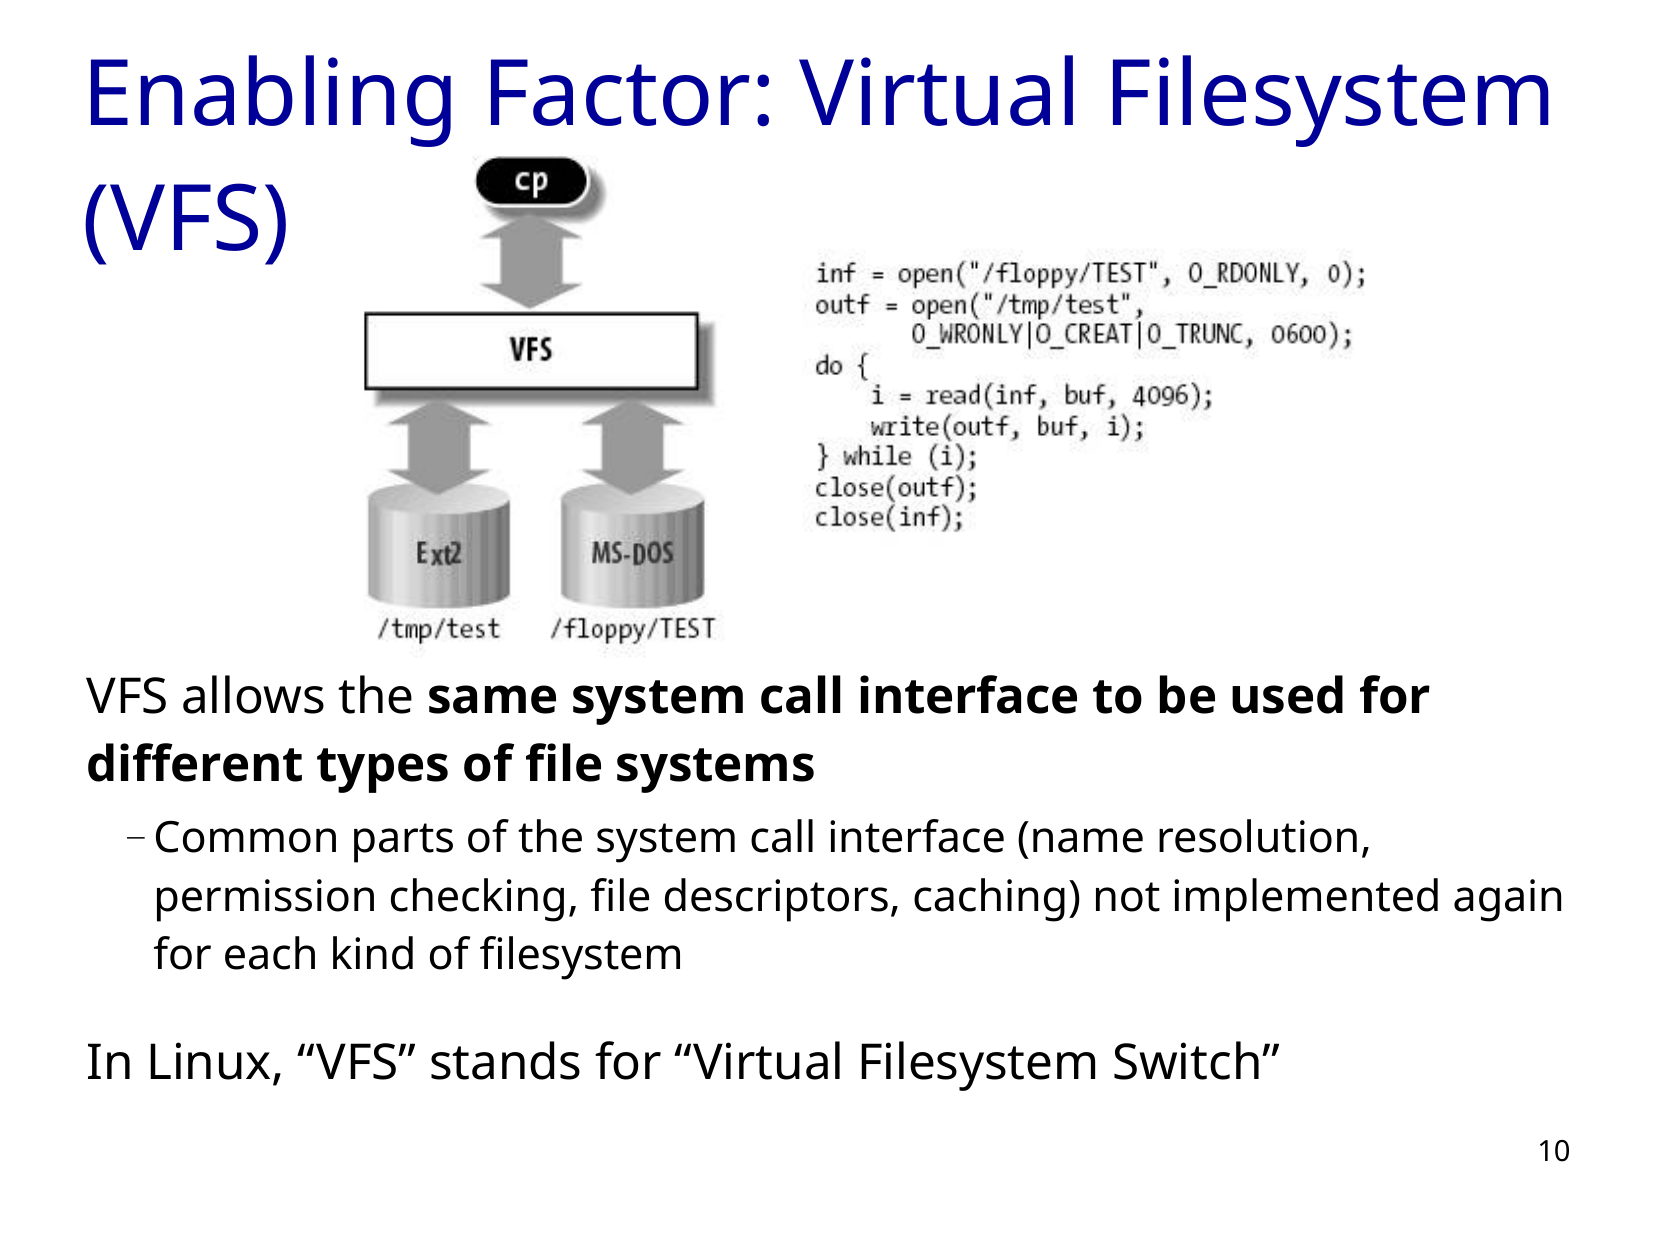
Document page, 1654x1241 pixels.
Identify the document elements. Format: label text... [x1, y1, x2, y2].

picture [363, 155, 1365, 662]
title Enabling Factor: Virtual Filesystem (VFS) [82, 49, 1571, 257]
list VFS allows the same system call interface to be used for different types of file systems Common parts of the system call interface (name resolution, permission checking, file descriptors, caching) not implemented again for each kind of filesystem In Linux, “VFS” stands for “Virtual Filesystem Switch” [60, 661, 1571, 1096]
